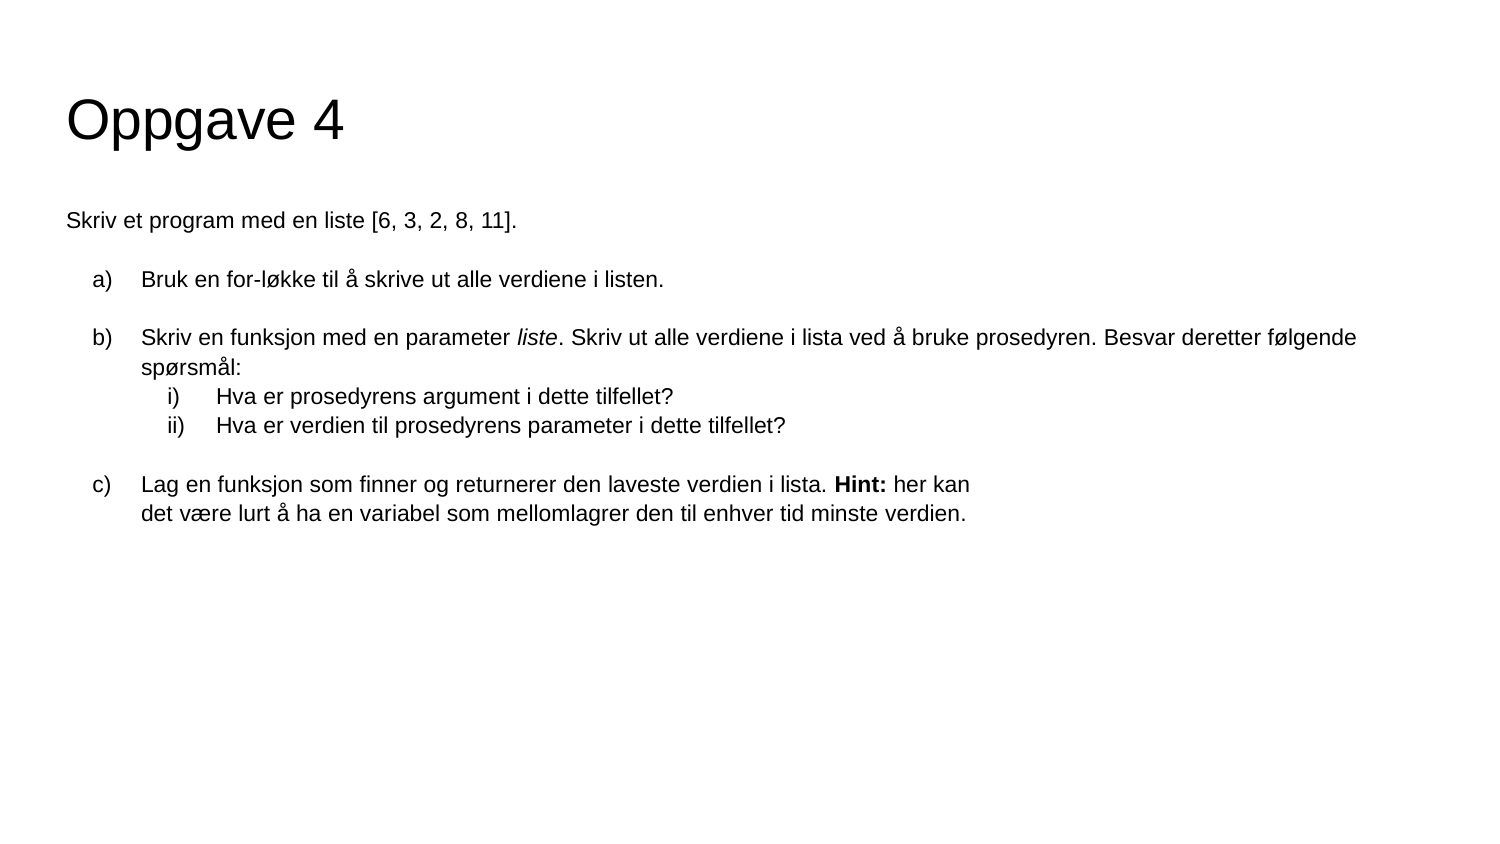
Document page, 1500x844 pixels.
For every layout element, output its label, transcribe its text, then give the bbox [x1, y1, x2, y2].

list Skriv et program med en liste [6, 3, 2, 8, 11]. Bruk en for-løkke til å skrive ut alle verdiene i listen. Skriv en funksjon med en parameter liste. Skriv ut alle verdiene i lista ved å bruke prosedyren. Besvar deretter følgende spørsmål: Hva er prosedyrens argument i dette tilfellet? Hva er verdien til prosedyrens parameter i dette tilfellet? Lag en funksjon som finner og returnerer den laveste verdien i lista. Hint: her kan det være lurt å ha en variabel som mellomlagrer den til enhver tid minste verdien. [51, 189, 1449, 750]
title Oppgave 4 [51, 72, 1449, 167]
